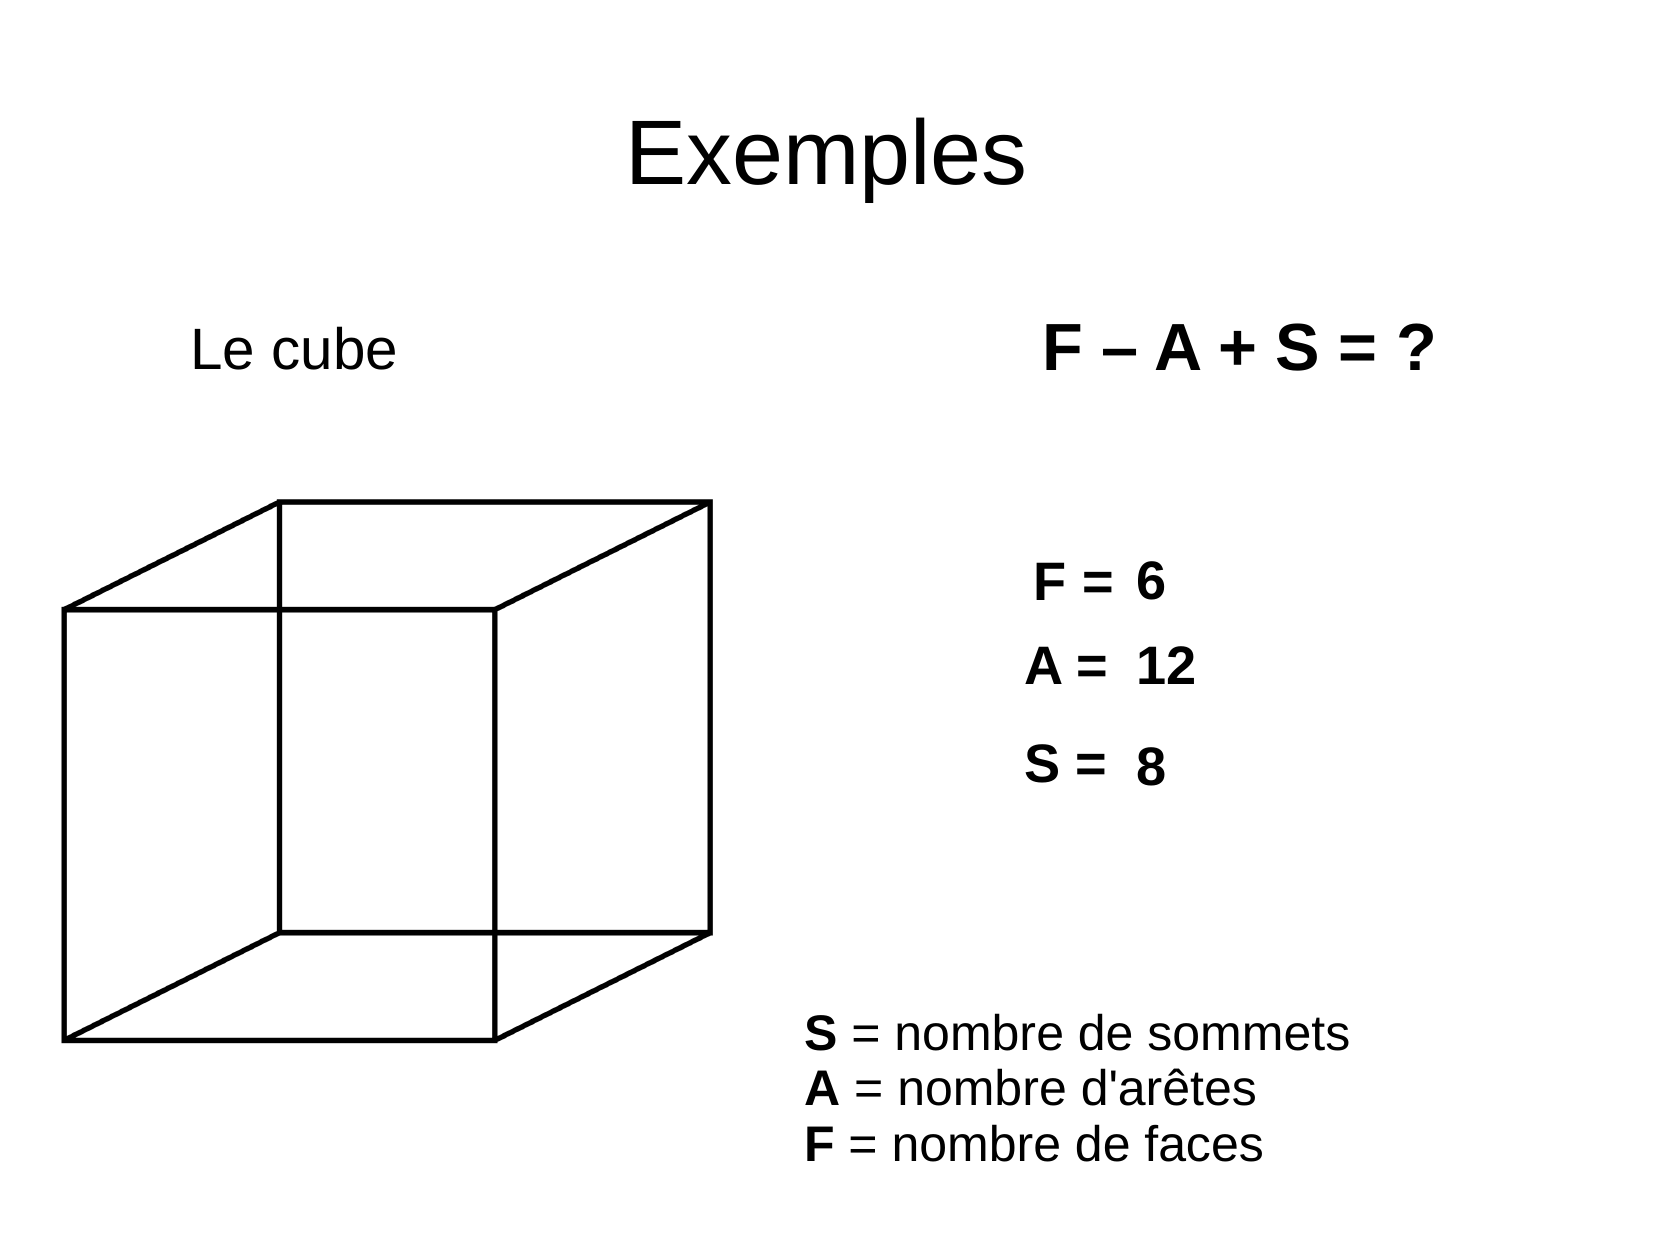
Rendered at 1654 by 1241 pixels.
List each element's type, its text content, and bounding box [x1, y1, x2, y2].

text_box 8 [1121, 728, 1182, 805]
text_box 12 [1121, 628, 1212, 704]
title Exemples [82, 49, 1571, 257]
picture [28, 448, 746, 1094]
text_box S = nombre de sommets A = nombre d'arêtes F = nombre de faces [718, 997, 1571, 1182]
text_box 6 [1122, 543, 1182, 624]
text_box F = [1019, 543, 1122, 620]
text_box A = [1009, 628, 1121, 704]
text_box Le cube [175, 309, 414, 391]
text_box S = [1009, 726, 1123, 802]
text_box F – A + S = ? [1027, 302, 1489, 402]
